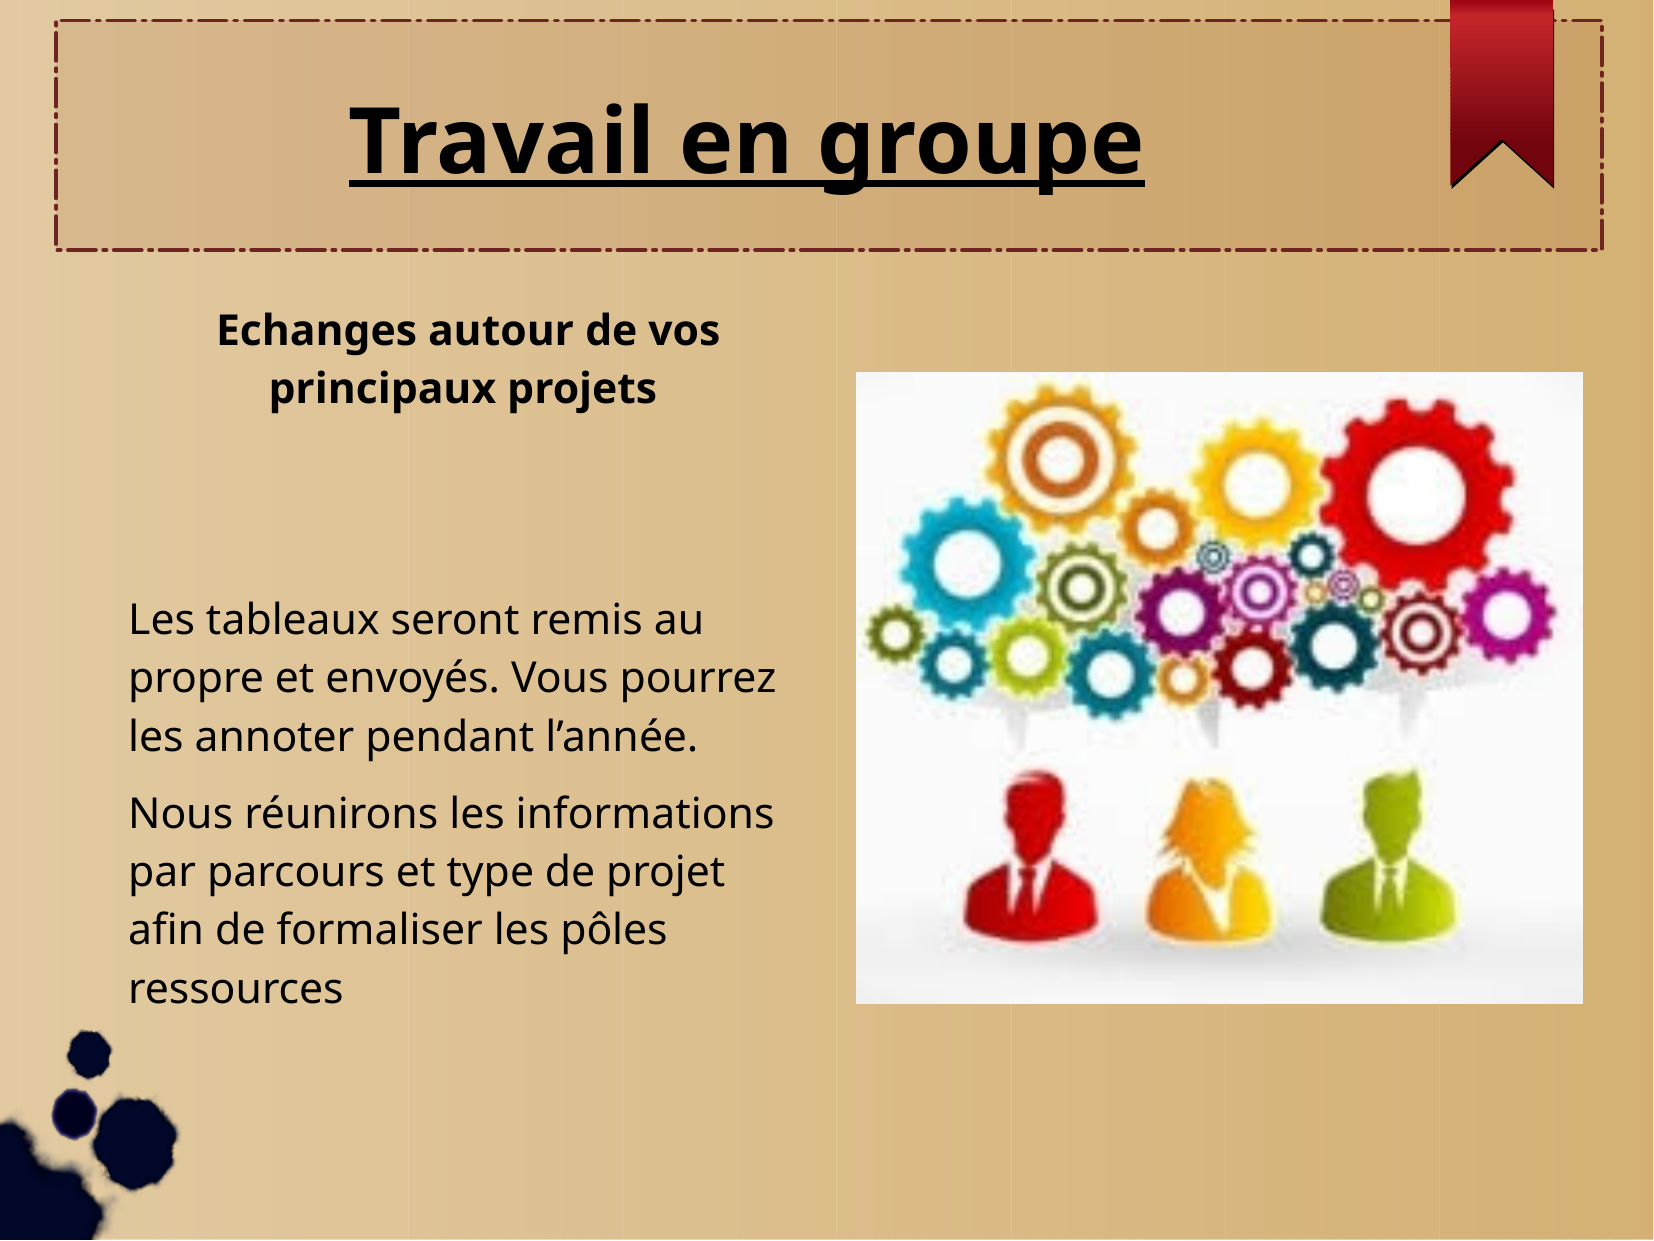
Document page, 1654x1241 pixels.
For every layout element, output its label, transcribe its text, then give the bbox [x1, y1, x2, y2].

title Travail en groupe [82, 47, 1412, 229]
list Echanges autour de vos principaux projets Les tableaux seront remis au propre et envoyés. Vous pourrez les annoter pendant l’année. Nous réunirons les informations par parcours et type de projet afin de formaliser les pôles ressources [82, 299, 809, 1019]
picture [856, 372, 1583, 1004]
